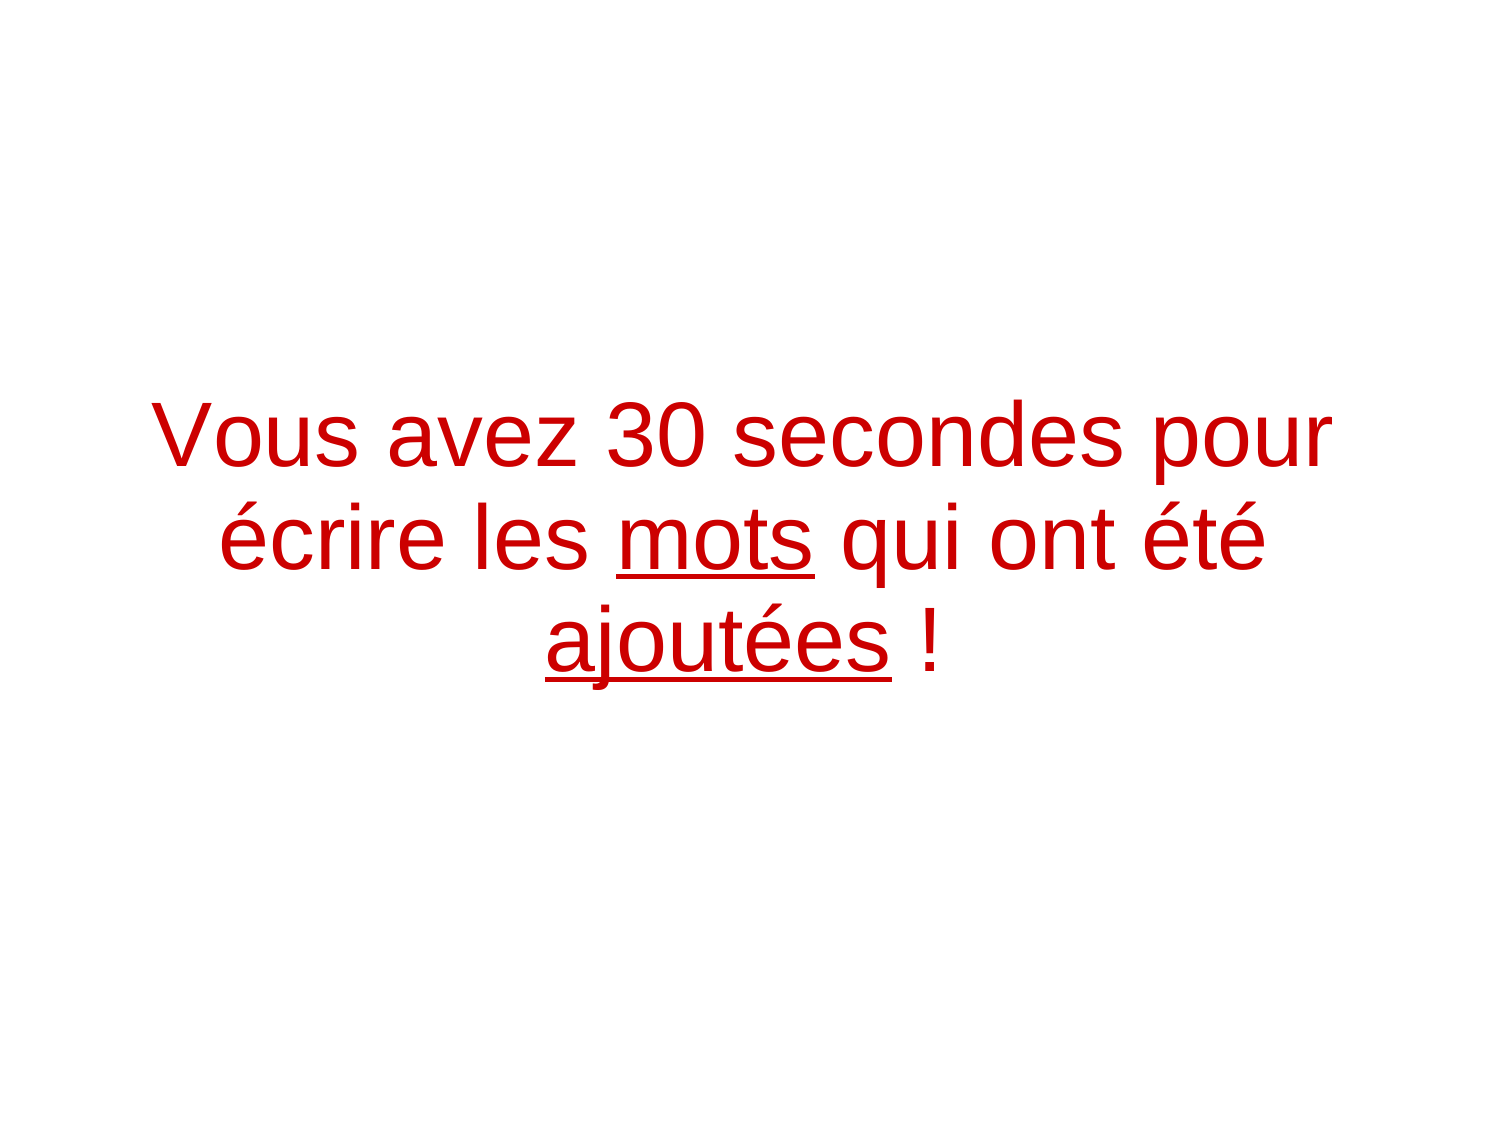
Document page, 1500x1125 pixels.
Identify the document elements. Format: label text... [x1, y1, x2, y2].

title Vous avez 30 secondes pour écrire les mots qui ont été ajoutées ! [99, 137, 1388, 938]
